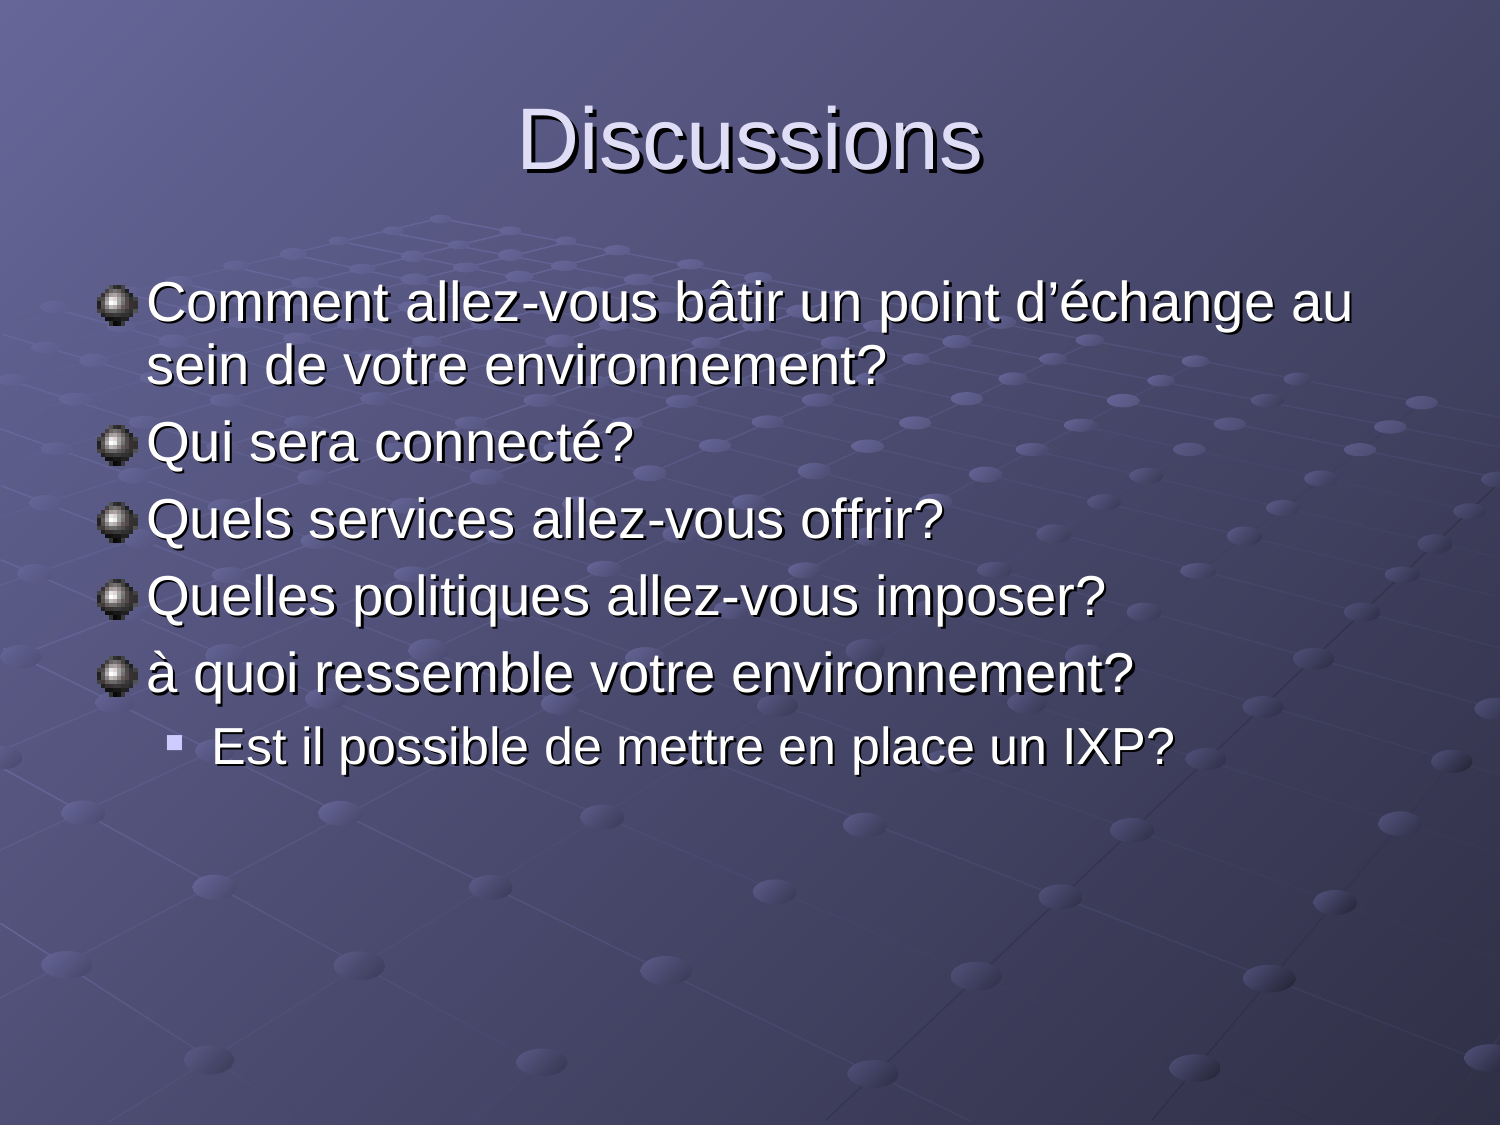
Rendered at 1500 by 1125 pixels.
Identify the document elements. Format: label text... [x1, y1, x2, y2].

list Comment allez-vous bâtir un point d’échange au sein de votre environnement? Qui sera connecté? Quels services allez-vous offrir? Quelles politiques allez-vous imposer? à quoi ressemble votre environnement? Est il possible de mettre en place un IXP? [75, 262, 1426, 1007]
title Discussions [75, 45, 1426, 233]
